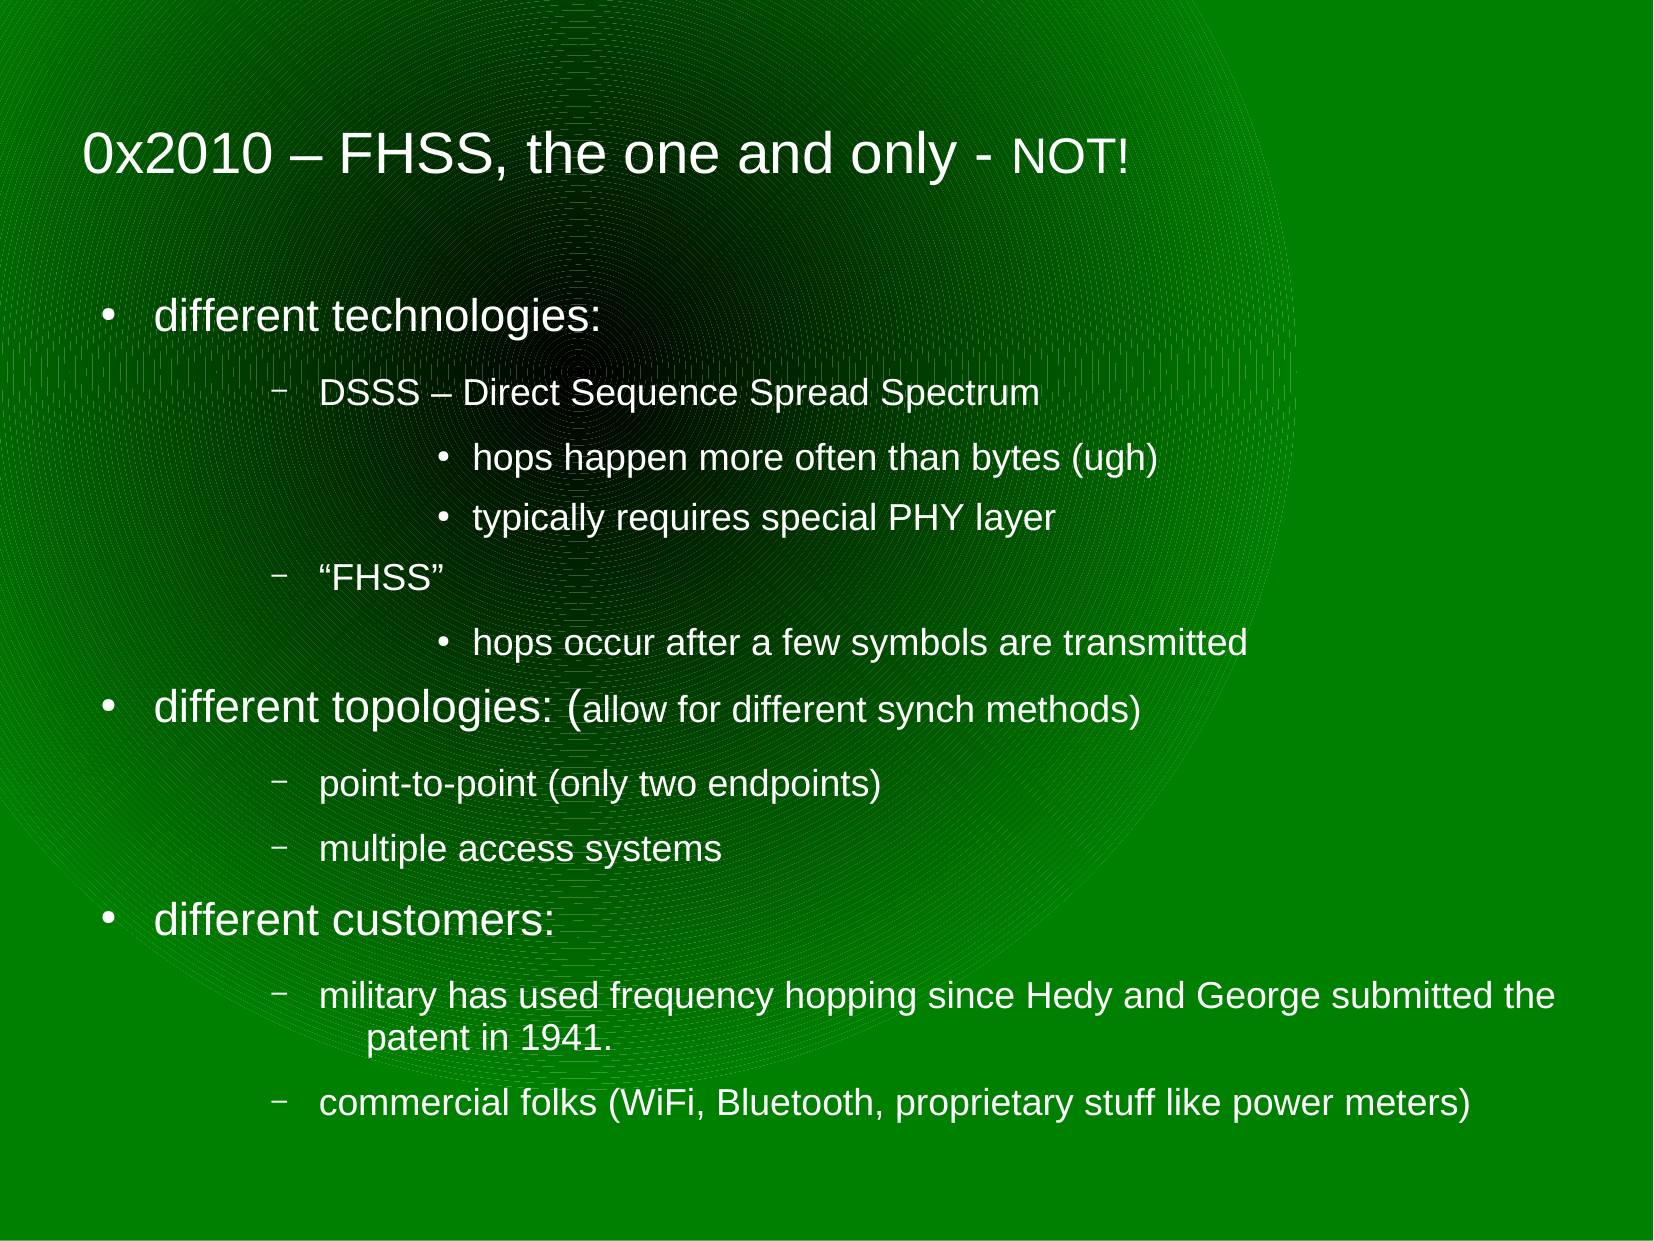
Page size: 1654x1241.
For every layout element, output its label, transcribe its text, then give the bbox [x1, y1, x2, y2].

title 0x2010 – FHSS, the one and only - NOT! [82, 49, 1571, 257]
list different technologies: DSSS – Direct Sequence Spread Spectrum hops happen more often than bytes (ugh) typically requires special PHY layer “FHSS” hops occur after a few symbols are transmitted different topologies: (allow for different synch methods) point-to-point (only two endpoints) multiple access systems different customers: military has used frequency hopping since Hedy and George submitted the patent in 1941. commercial folks (WiFi, Bluetooth, proprietary stuff like power meters) [82, 290, 1571, 1124]
